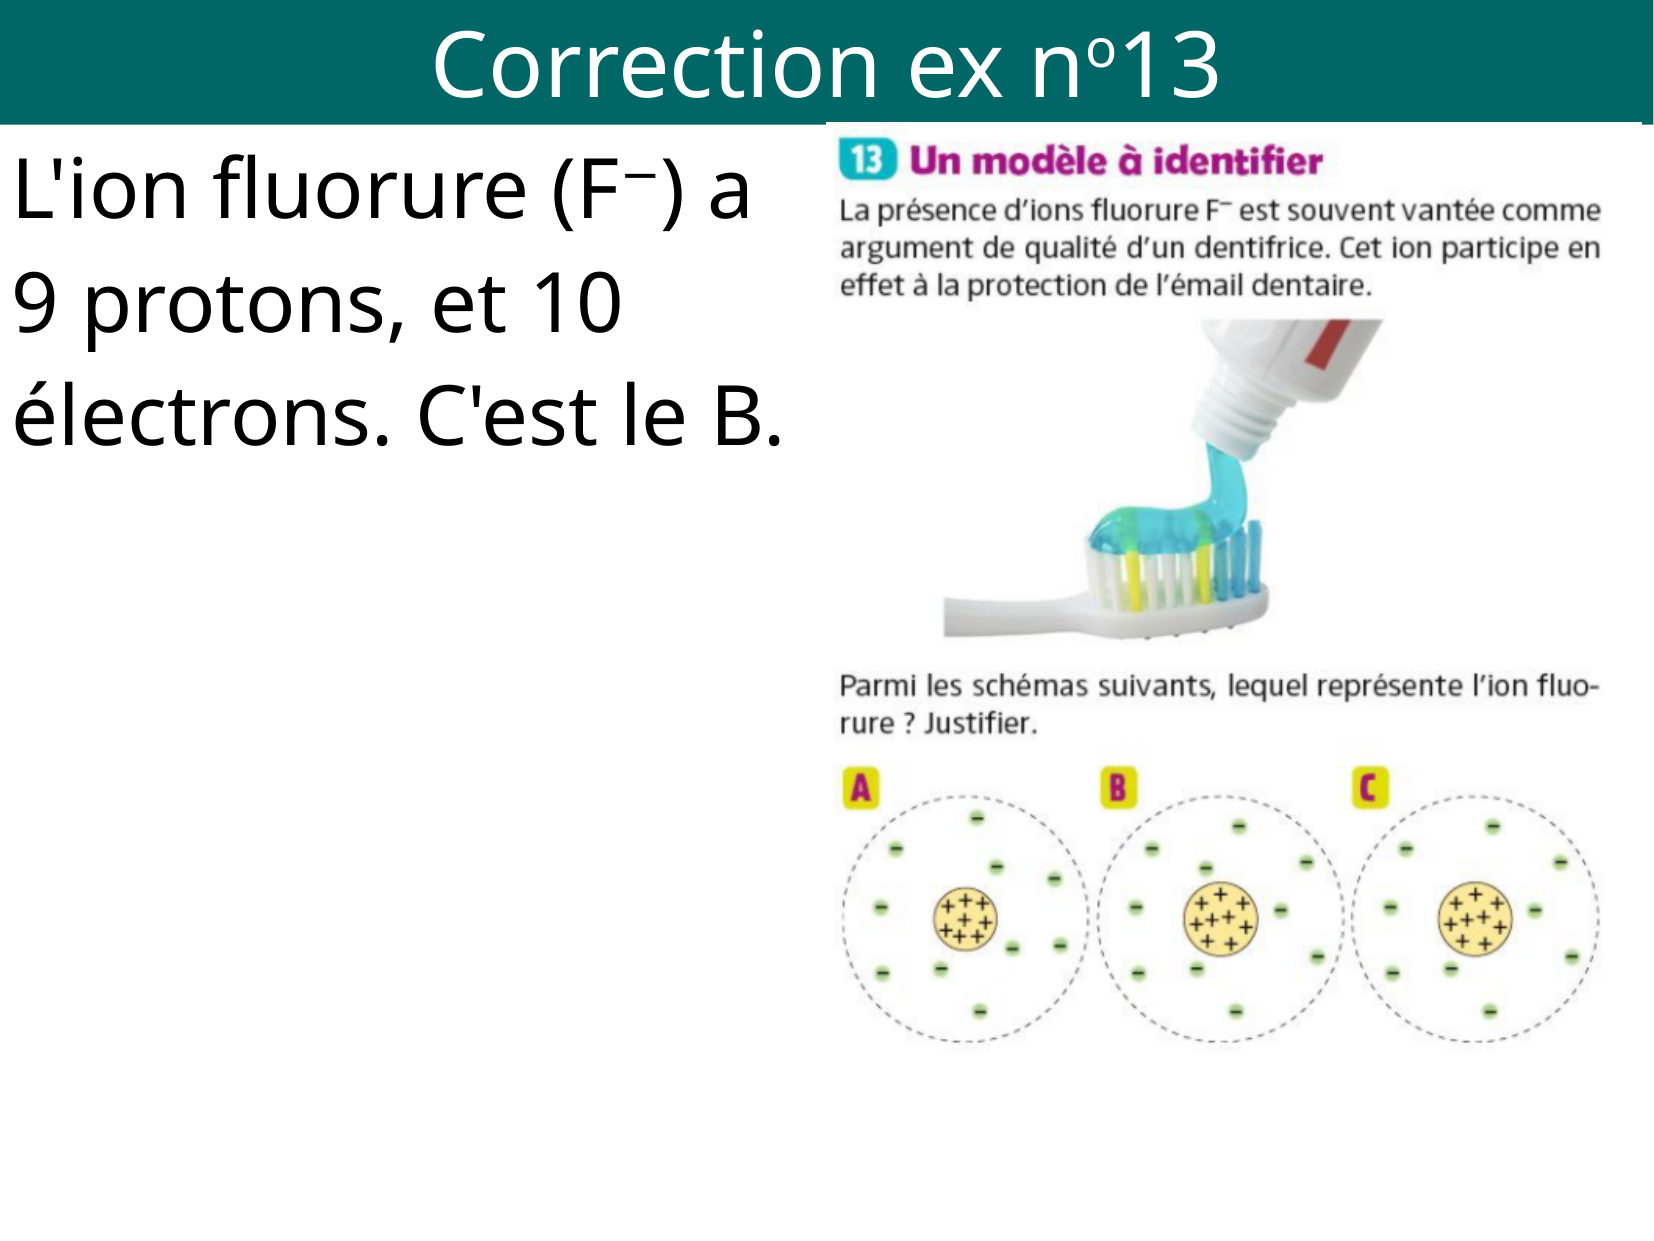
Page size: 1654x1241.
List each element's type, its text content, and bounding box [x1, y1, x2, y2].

subtitle L'ion fluorure (F−) a 9 protons, et 10 électrons. C'est le B. [11, 129, 1642, 1229]
title Correction ex no13 [0, 8, 1654, 116]
picture [826, 122, 1642, 1063]
